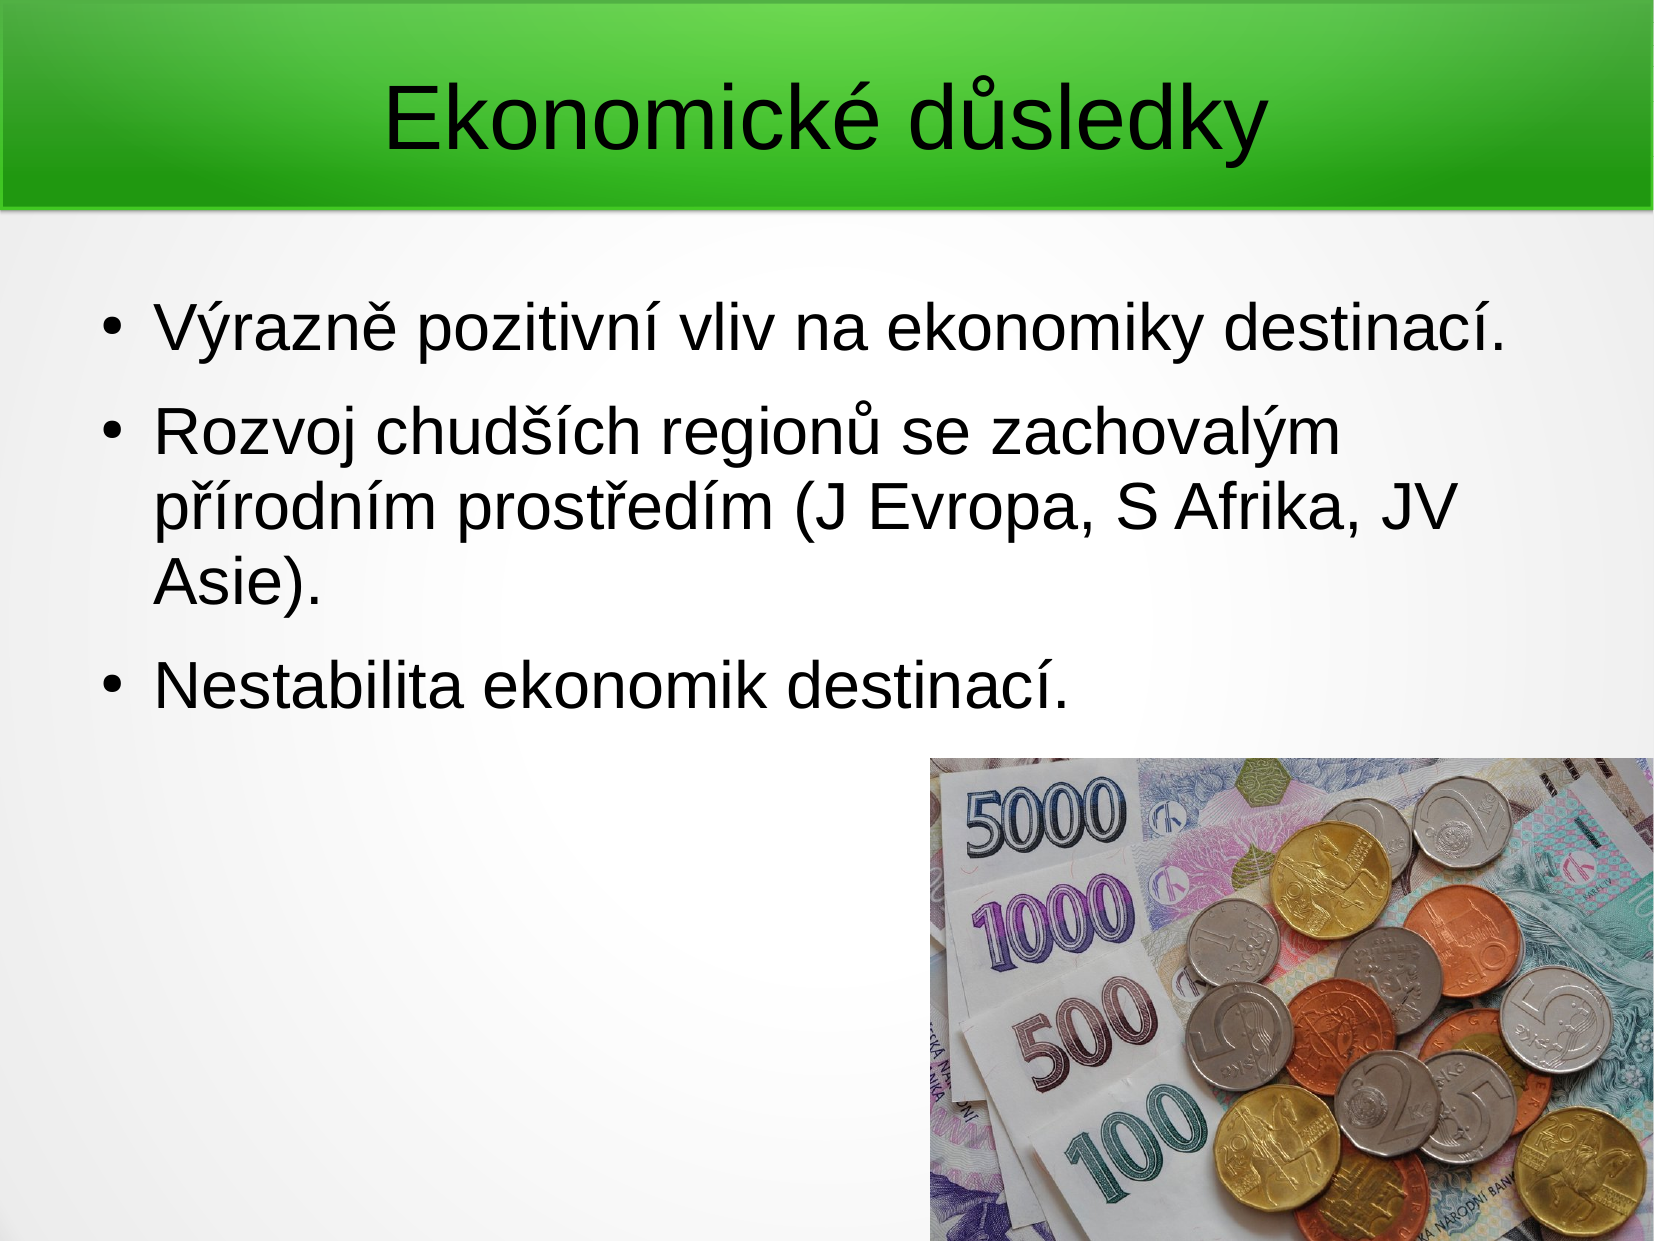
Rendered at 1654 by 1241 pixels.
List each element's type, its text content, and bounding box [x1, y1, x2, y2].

picture [930, 758, 1654, 1241]
title Ekonomické důsledky [82, 47, 1571, 189]
list Výrazně pozitivní vliv na ekonomiky destinací. Rozvoj chudších regionů se zachovalým přírodním prostředím (J Evropa, S Afrika, JV Asie). Nestabilita ekonomik destinací. [82, 290, 1571, 1010]
